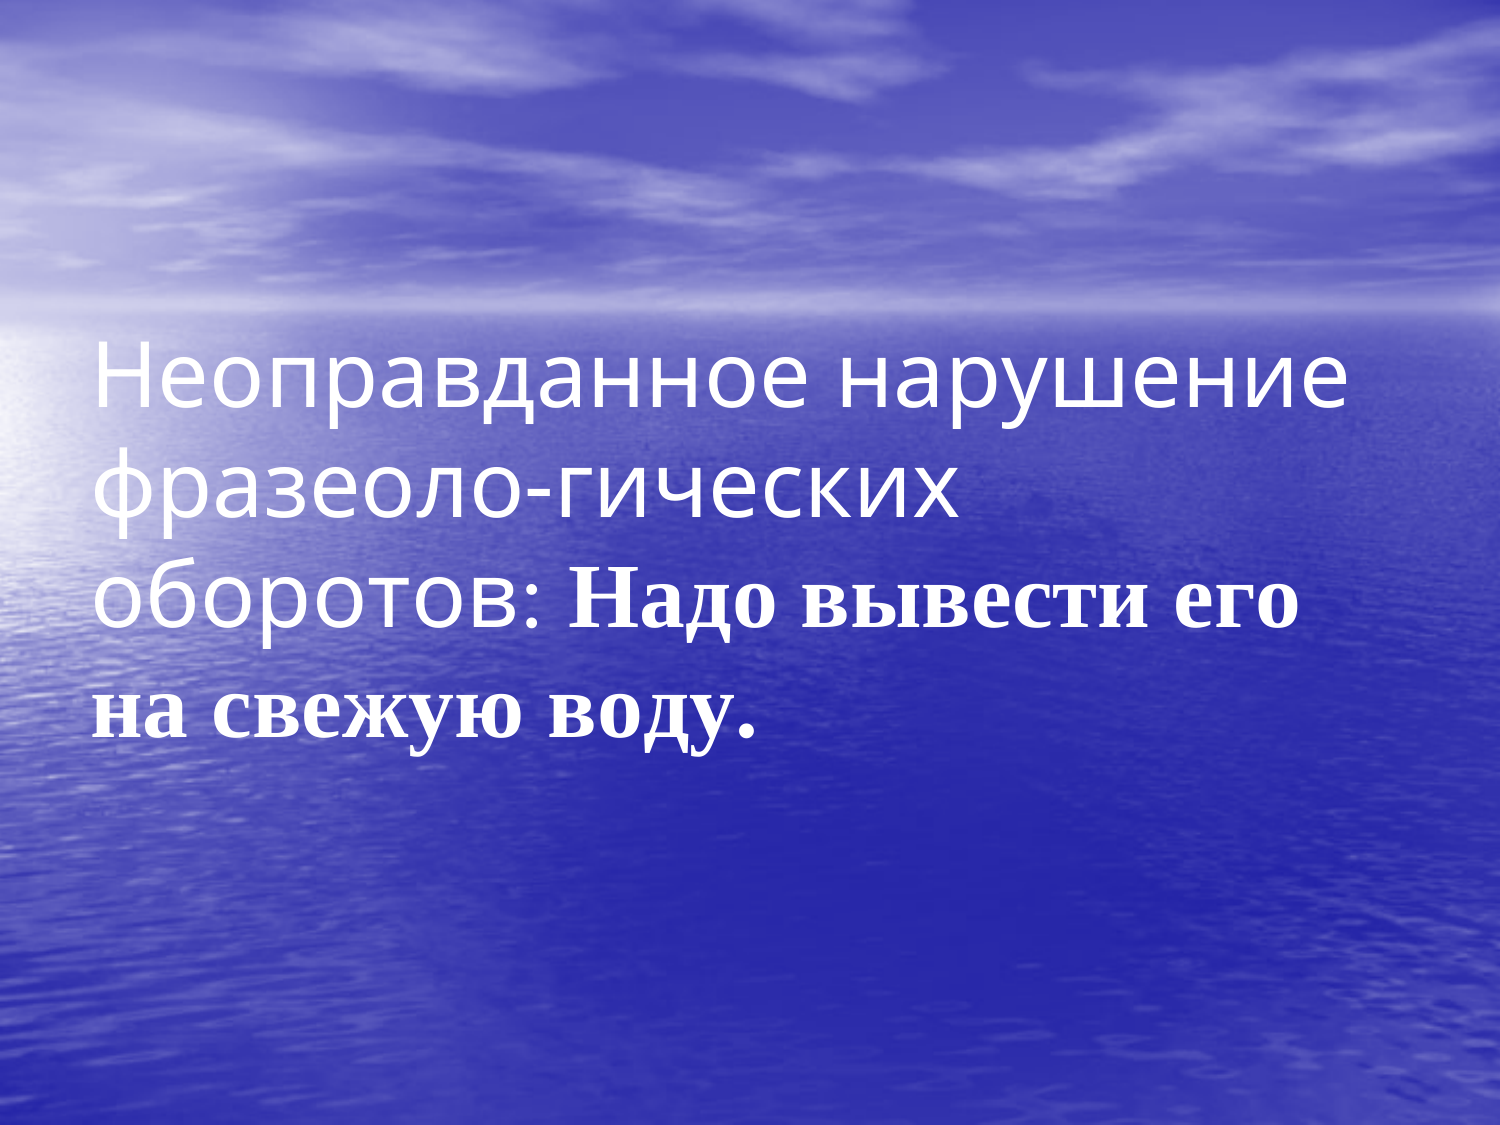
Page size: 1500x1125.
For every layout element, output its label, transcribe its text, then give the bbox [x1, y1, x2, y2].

title Неоправданное нарушение фразеоло-гических оборотов: Надо вывести его на свежую воду. [75, 47, 1426, 1024]
